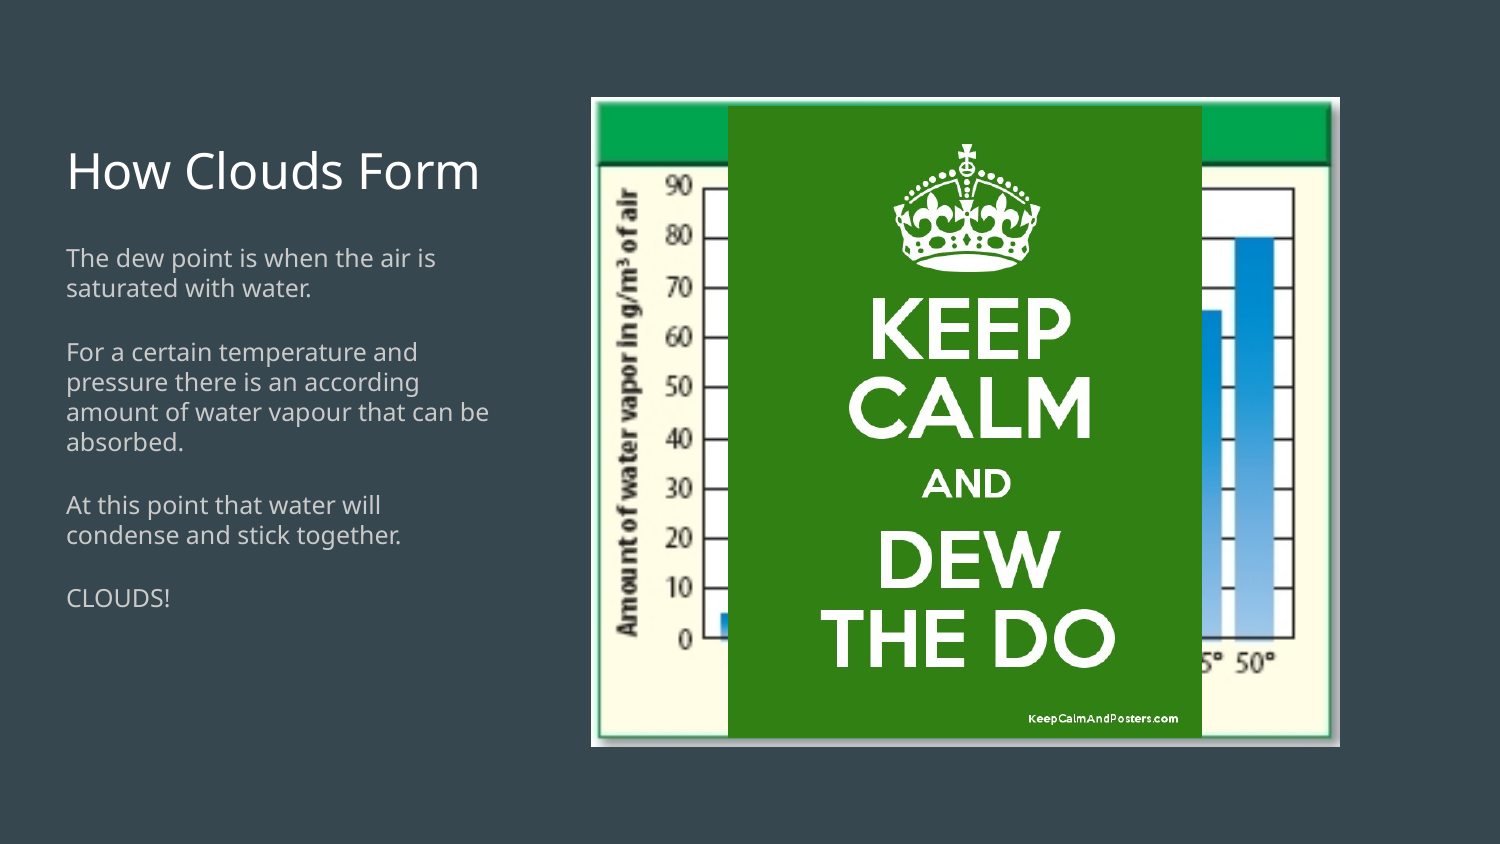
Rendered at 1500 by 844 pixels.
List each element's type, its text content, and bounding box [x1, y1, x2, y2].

picture [591, 97, 1340, 747]
title How Clouds Form [51, 91, 512, 216]
list The dew point is when the air is saturated with water. For a certain temperature and pressure there is an according amount of water vapour that can be absorbed. At this point that water will condense and stick together. CLOUDS! [51, 227, 512, 750]
